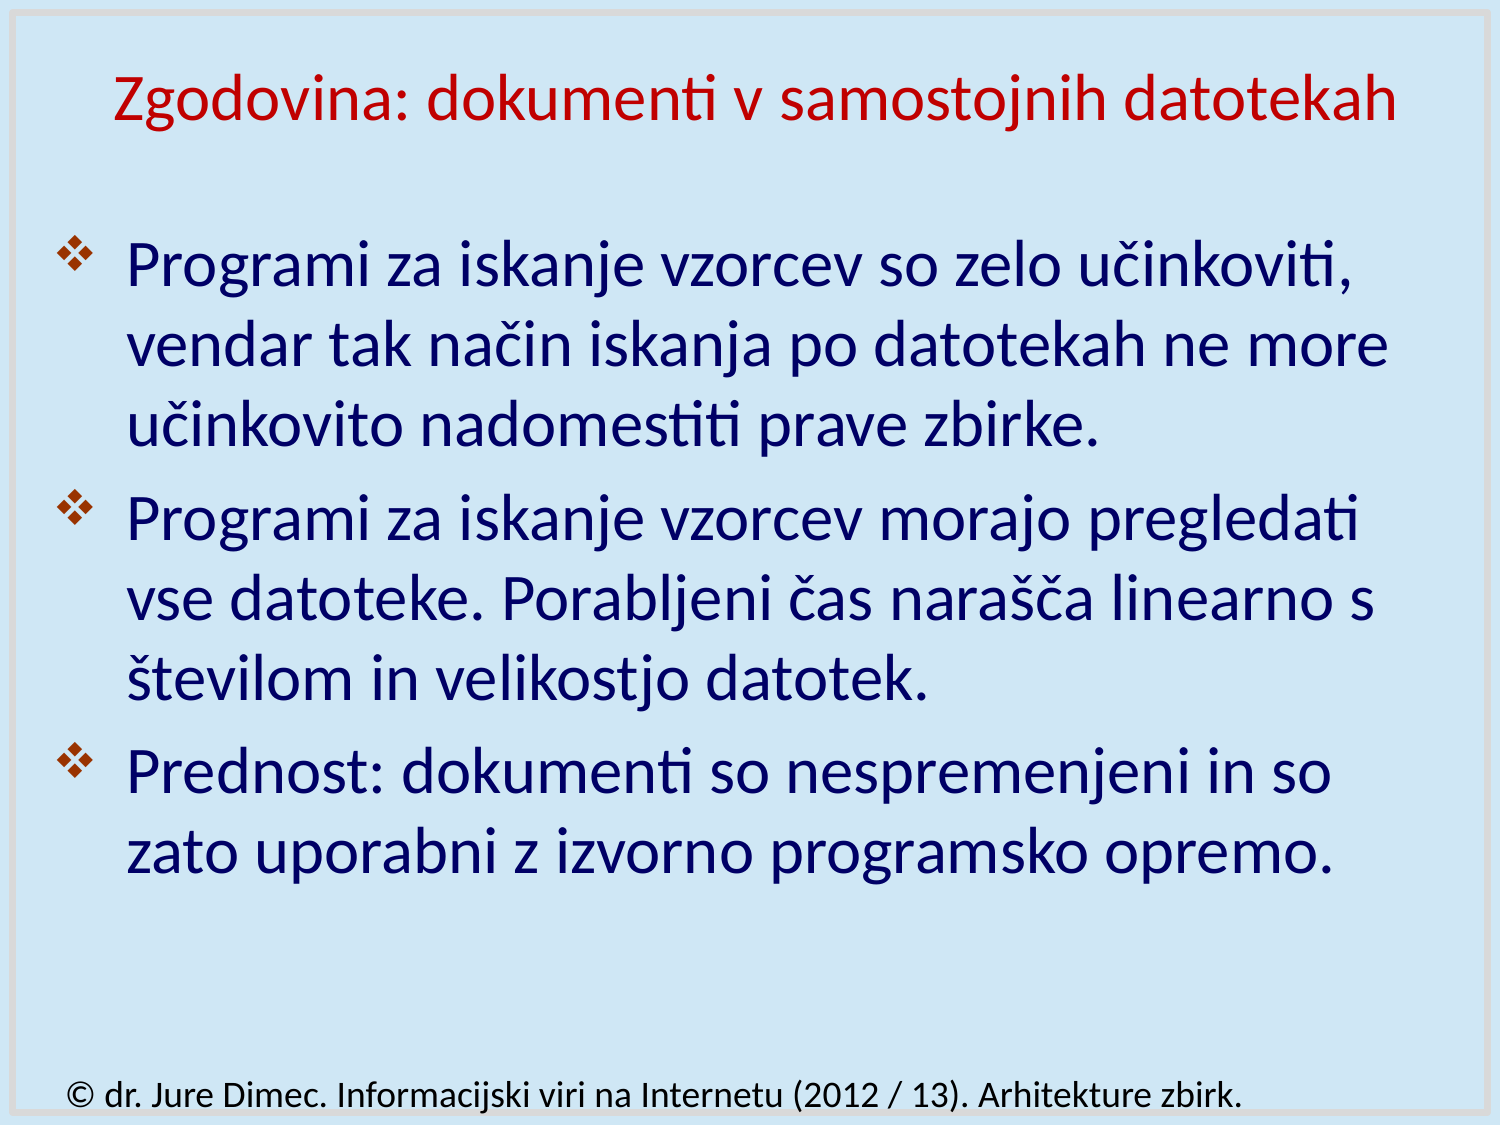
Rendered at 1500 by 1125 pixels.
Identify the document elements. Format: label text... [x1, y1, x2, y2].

footer © dr. Jure Dimec. Informacijski viri na Internetu (2012 / 13). Arhitekture zbirk. [50, 1062, 1300, 1103]
text_box Zgodovina: dokumenti v samostojnih datotekah [37, 37, 1475, 150]
list Programi za iskanje vzorcev so zelo učinkoviti, vendar tak način iskanja po datotekah ne more učinkovito nadomestiti prave zbirke. Programi za iskanje vzorcev morajo pregledati vse datoteke. Porabljeni čas narašča linearno s številom in velikostjo datotek. Prednost: dokumenti so nespremenjeni in so zato uporabni z izvorno programsko opremo. [37, 212, 1475, 1050]
